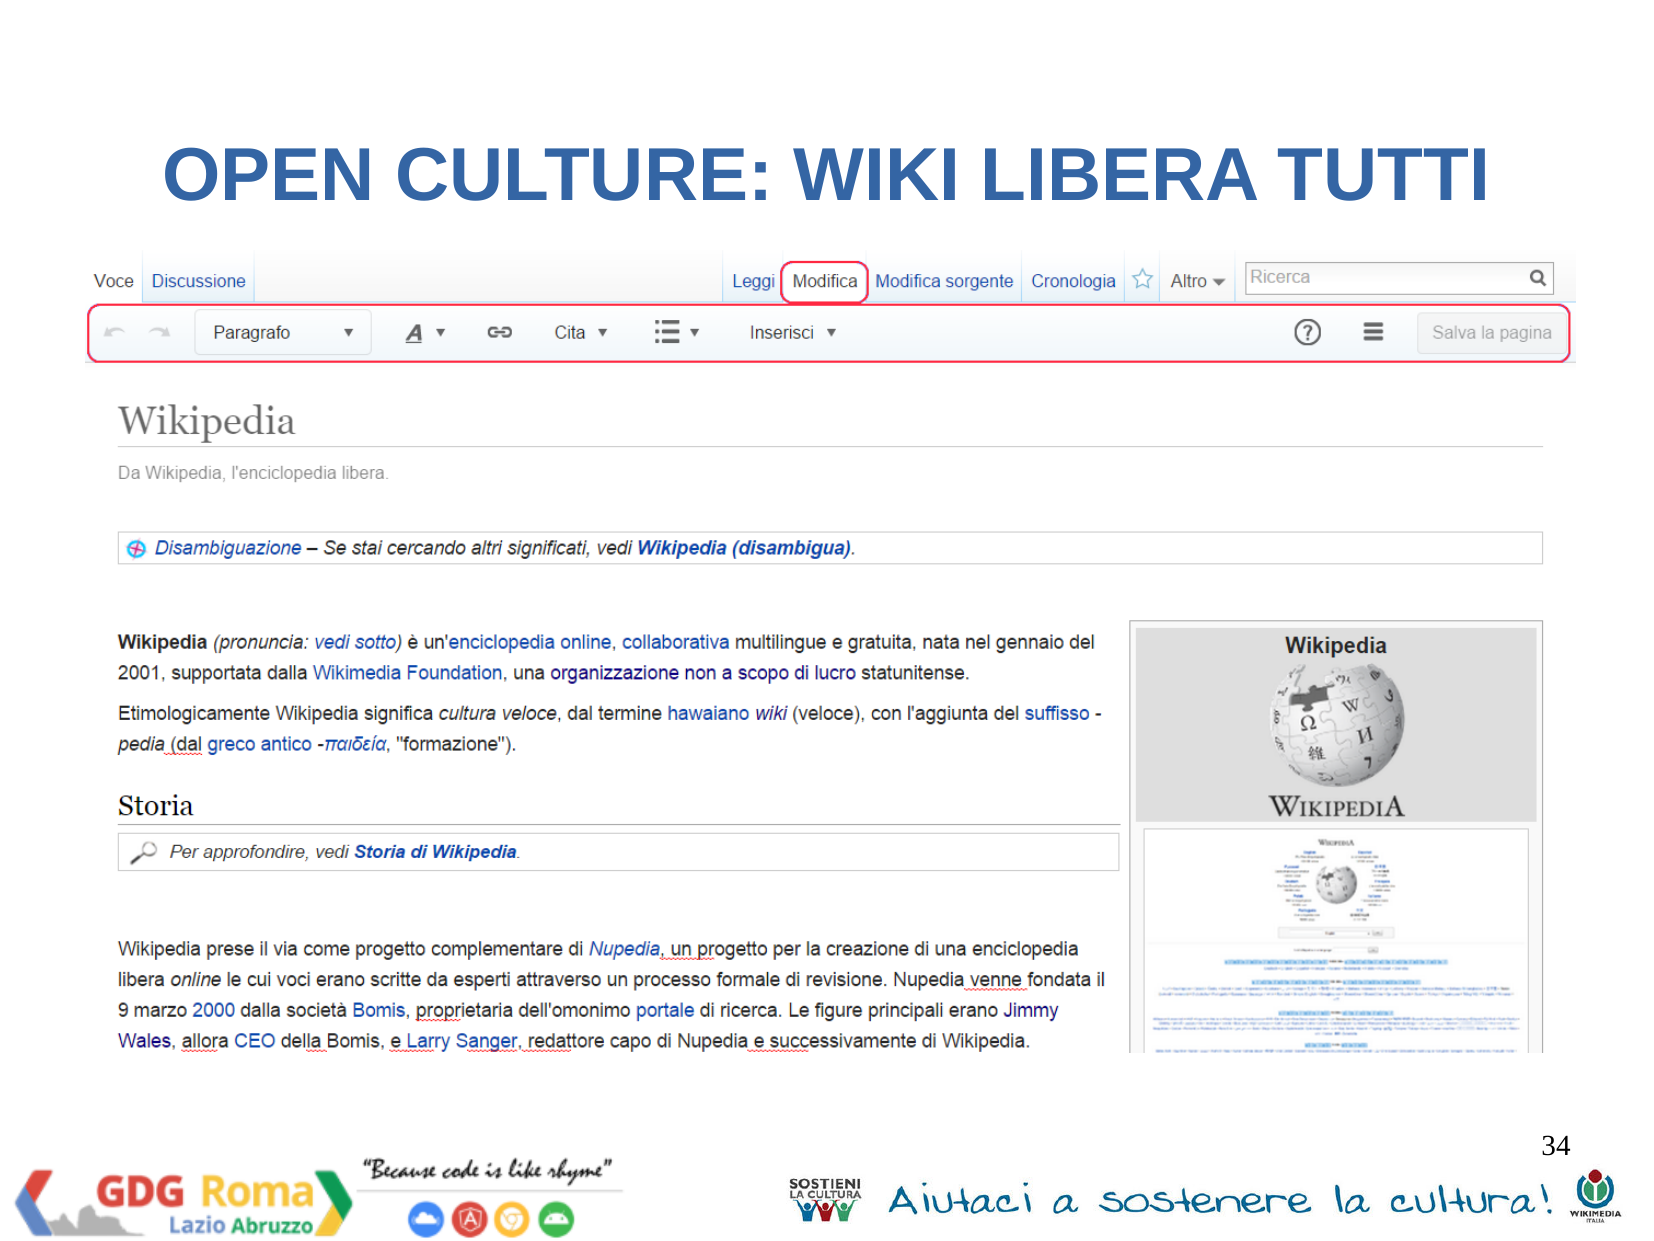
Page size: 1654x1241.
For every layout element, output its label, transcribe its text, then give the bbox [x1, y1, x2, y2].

picture [11, 1155, 626, 1241]
picture [772, 1163, 1648, 1233]
title OPEN CULTURE: WIKI LIBERA TUTTI [11, 17, 1642, 249]
picture [85, 250, 1576, 1053]
